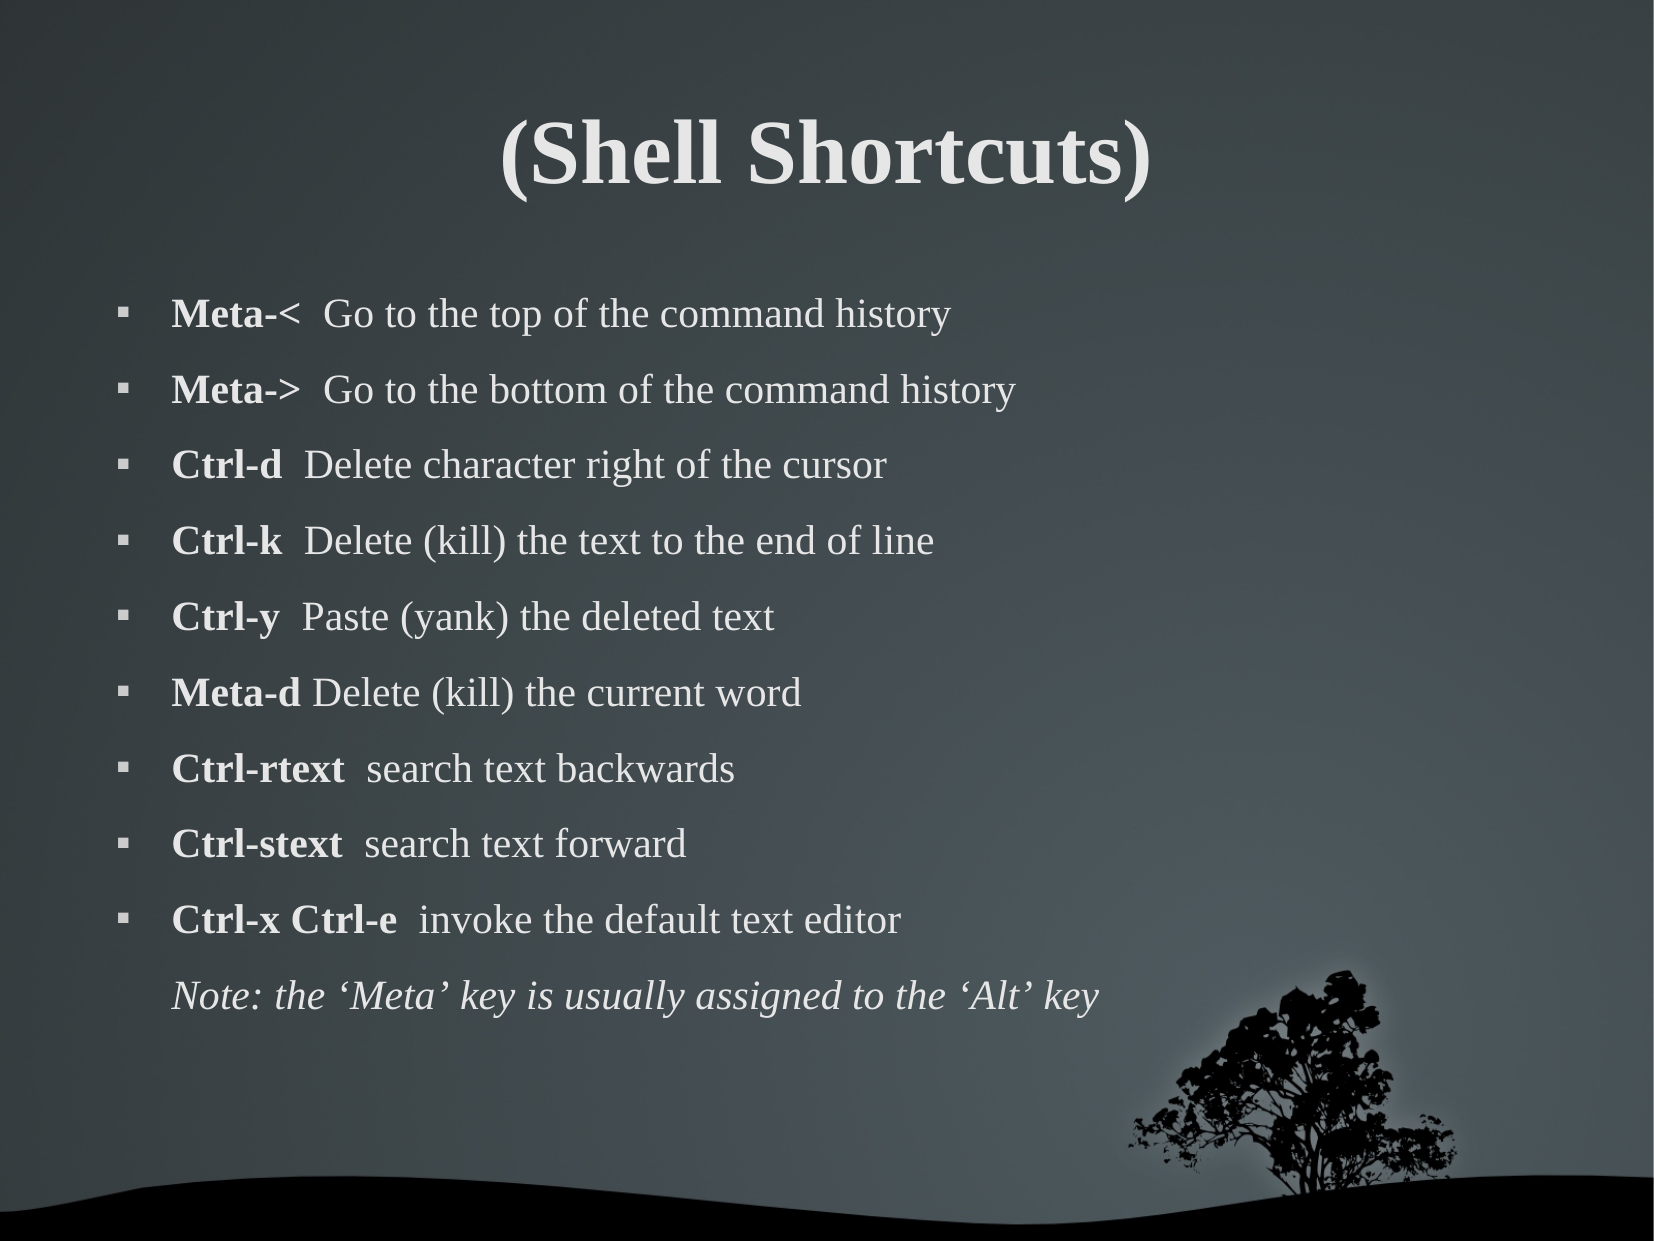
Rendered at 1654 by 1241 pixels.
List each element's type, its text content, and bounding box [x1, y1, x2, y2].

list Meta-< Go to the top of the command history Meta-> Go to the bottom of the command history Ctrl-d Delete character right of the cursor Ctrl-k Delete (kill) the text to the end of line Ctrl-y Paste (yank) the deleted text Meta-d Delete (kill) the current word Ctrl-rtext search text backwards Ctrl-stext search text forward Ctrl-x Ctrl-e invoke the default text editor Note: the ‘Meta’ key is usually assigned to the ‘Alt’ key [82, 290, 1571, 1195]
title (Shell Shortcuts) [82, 19, 1571, 287]
picture [0, 0, 1654, 1241]
